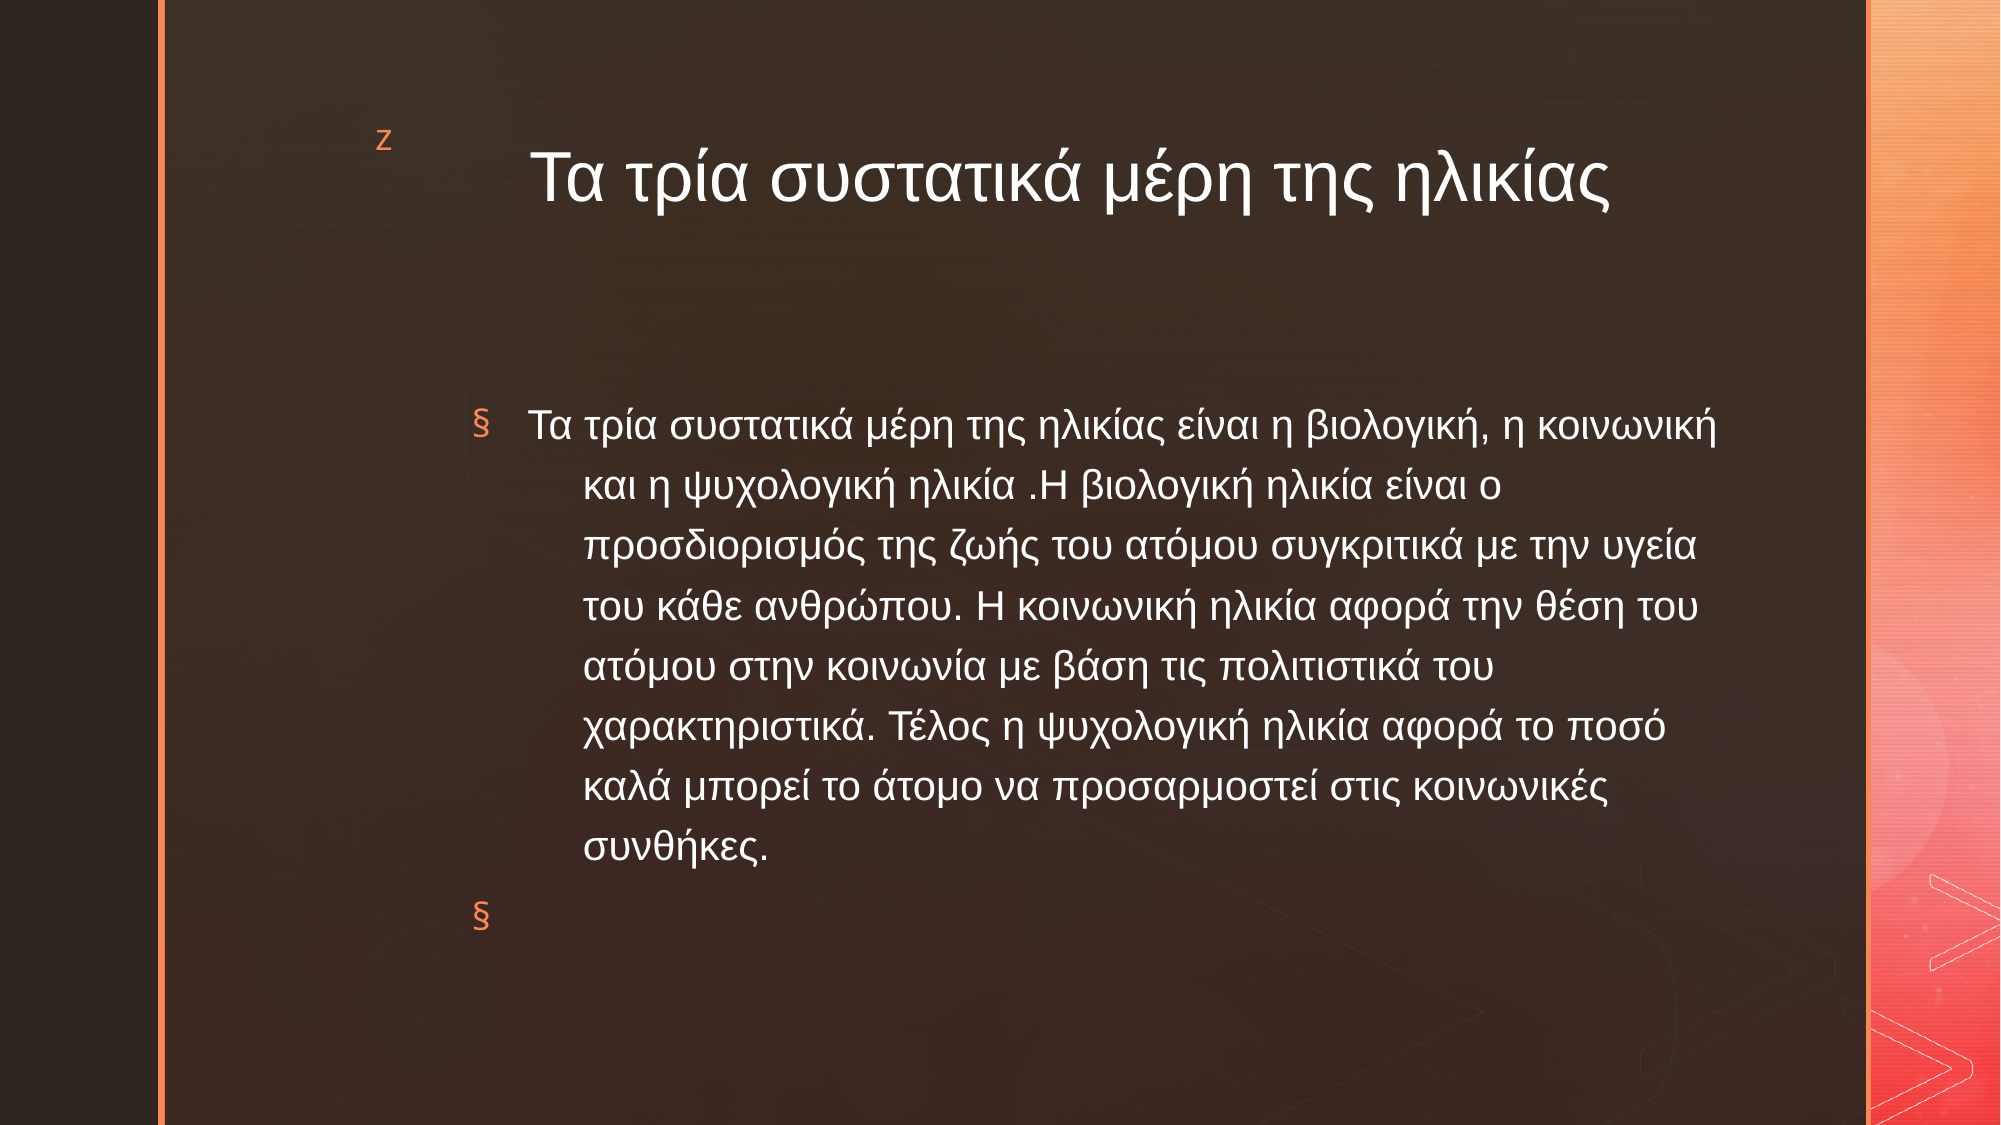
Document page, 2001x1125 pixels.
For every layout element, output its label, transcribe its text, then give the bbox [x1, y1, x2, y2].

title Τα τρία συστατικά μέρη της ηλικίας [428, 132, 1734, 310]
list Τα τρία συστατικά μέρη της ηλικίας είναι η βιολογική, η κοινωνική και η ψυχολογική ηλικία .Η βιολογική ηλικία είναι ο προσδιορισμός της ζωής του ατόμου συγκριτικά με την υγεία του κάθε ανθρώπου. Η κοινωνική ηλικία αφορά την θέση του ατόμου στην κοινωνία με βάση τις πολιτιστικά του χαρακτηριστικά. Τέλος η ψυχολογική ηλικία αφορά το ποσό καλά μπορεί το άτομο να προσαρμοστεί στις κοινωνικές συνθήκες. [454, 336, 1734, 993]
